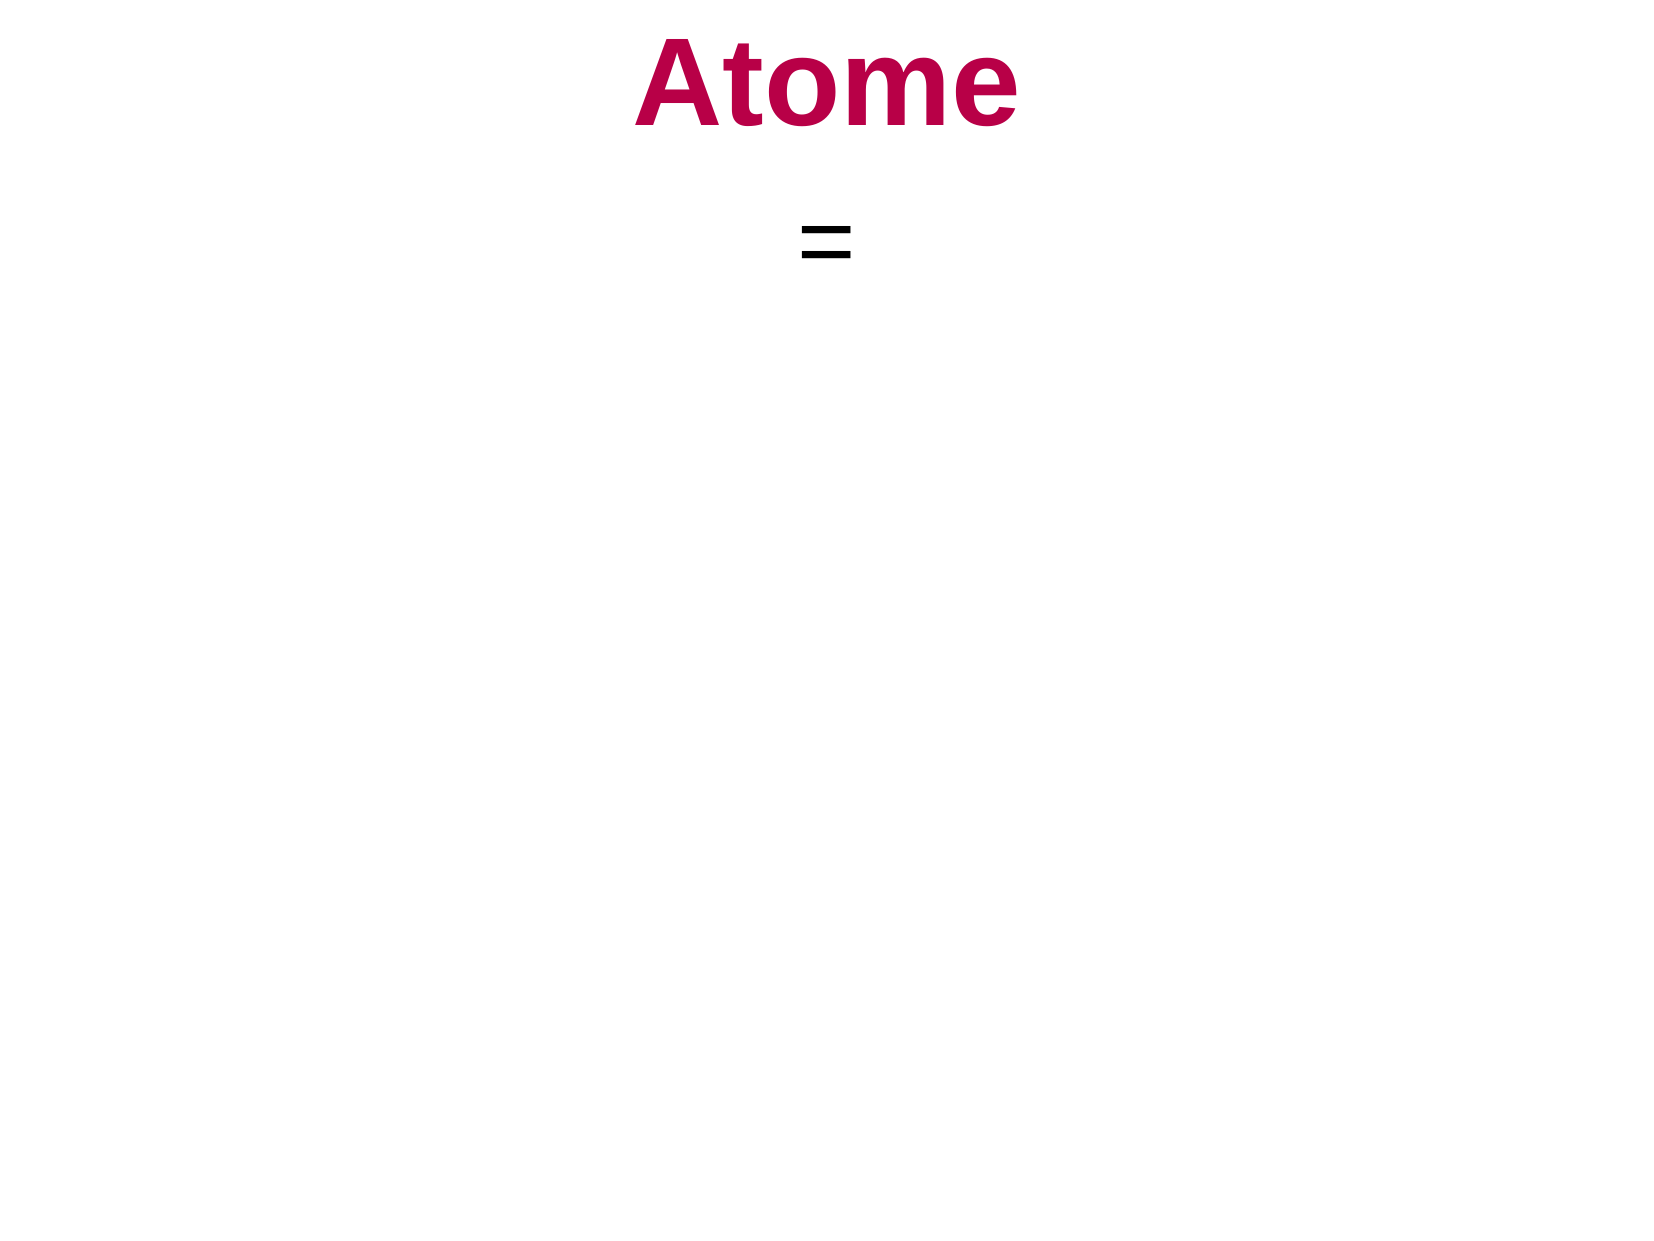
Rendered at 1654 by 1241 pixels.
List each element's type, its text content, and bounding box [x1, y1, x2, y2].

text_box = [0, 177, 1654, 304]
text_box Atome [0, 4, 1654, 177]
